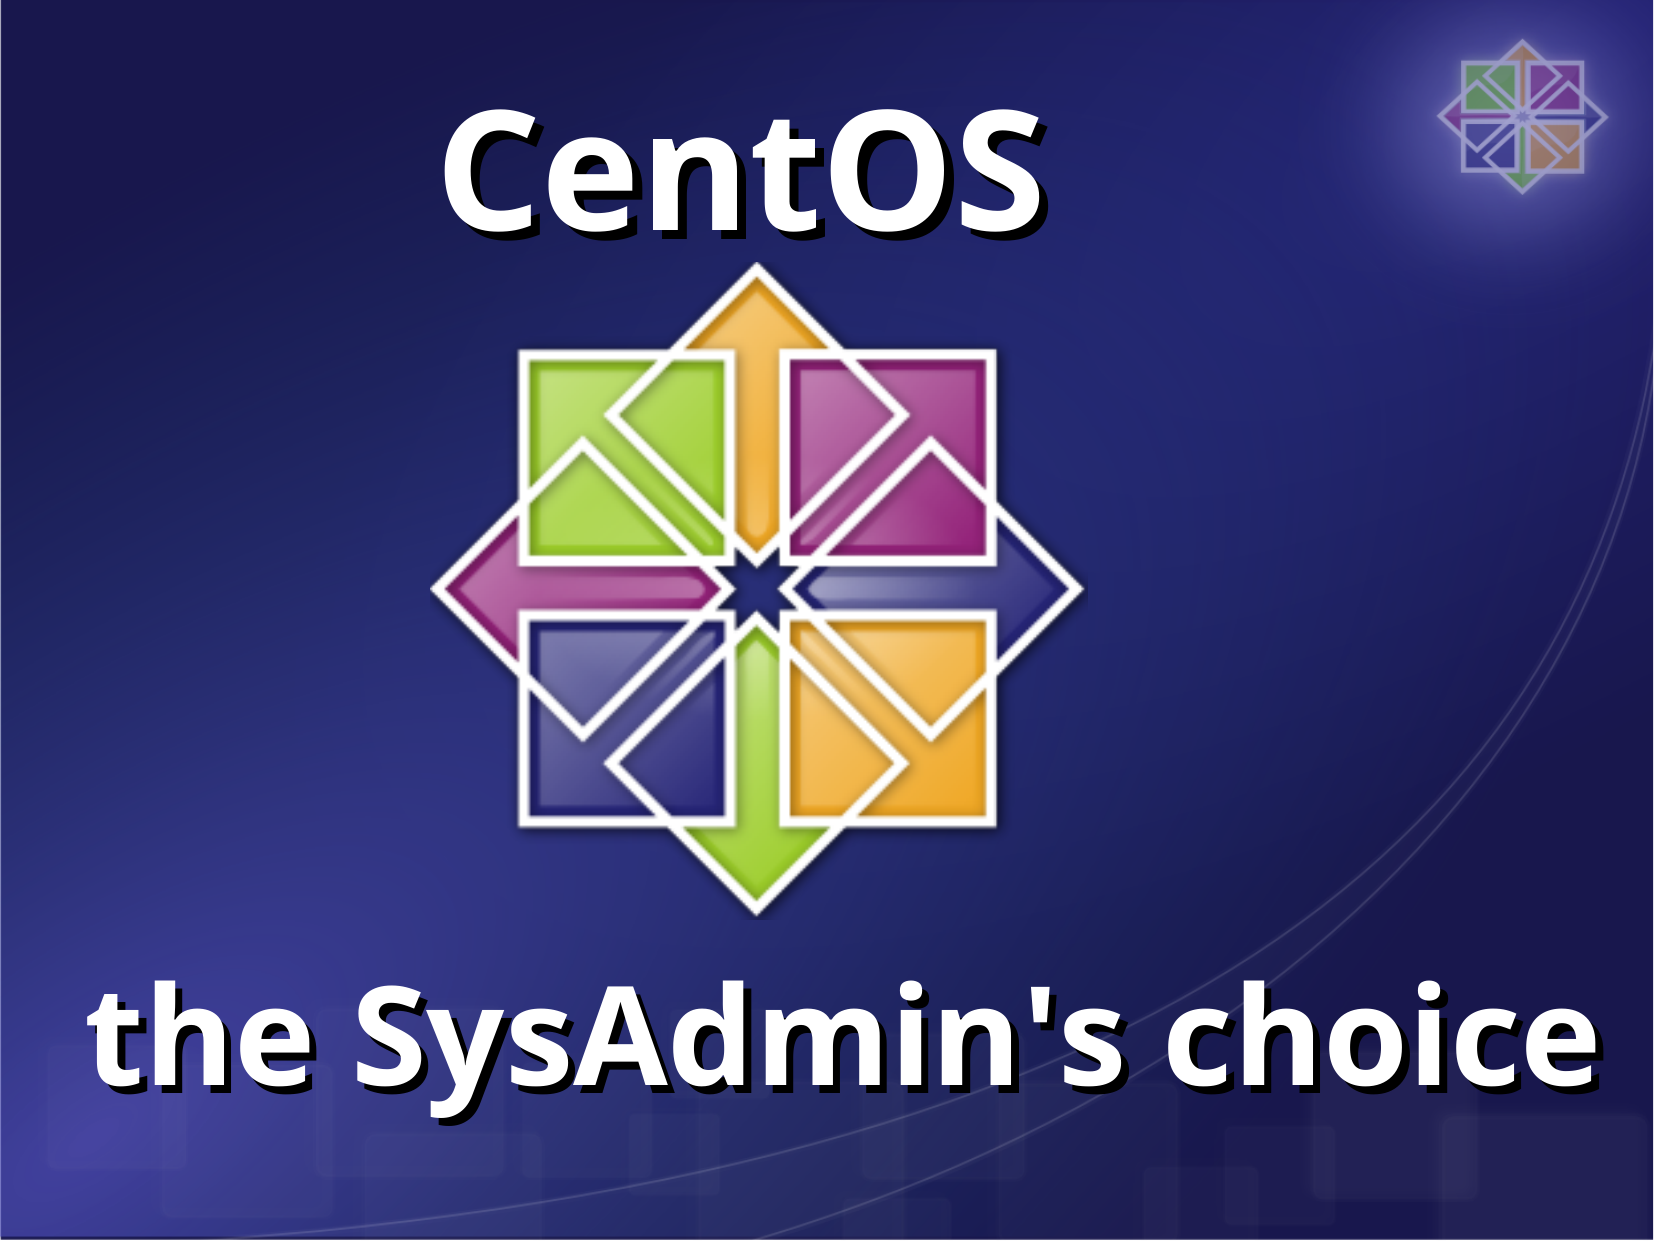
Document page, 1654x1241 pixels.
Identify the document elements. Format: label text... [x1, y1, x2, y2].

title the SysAdmin's choice [75, 937, 1613, 1128]
picture [0, 0, 1654, 1241]
text_box CentOS [357, 68, 1126, 263]
